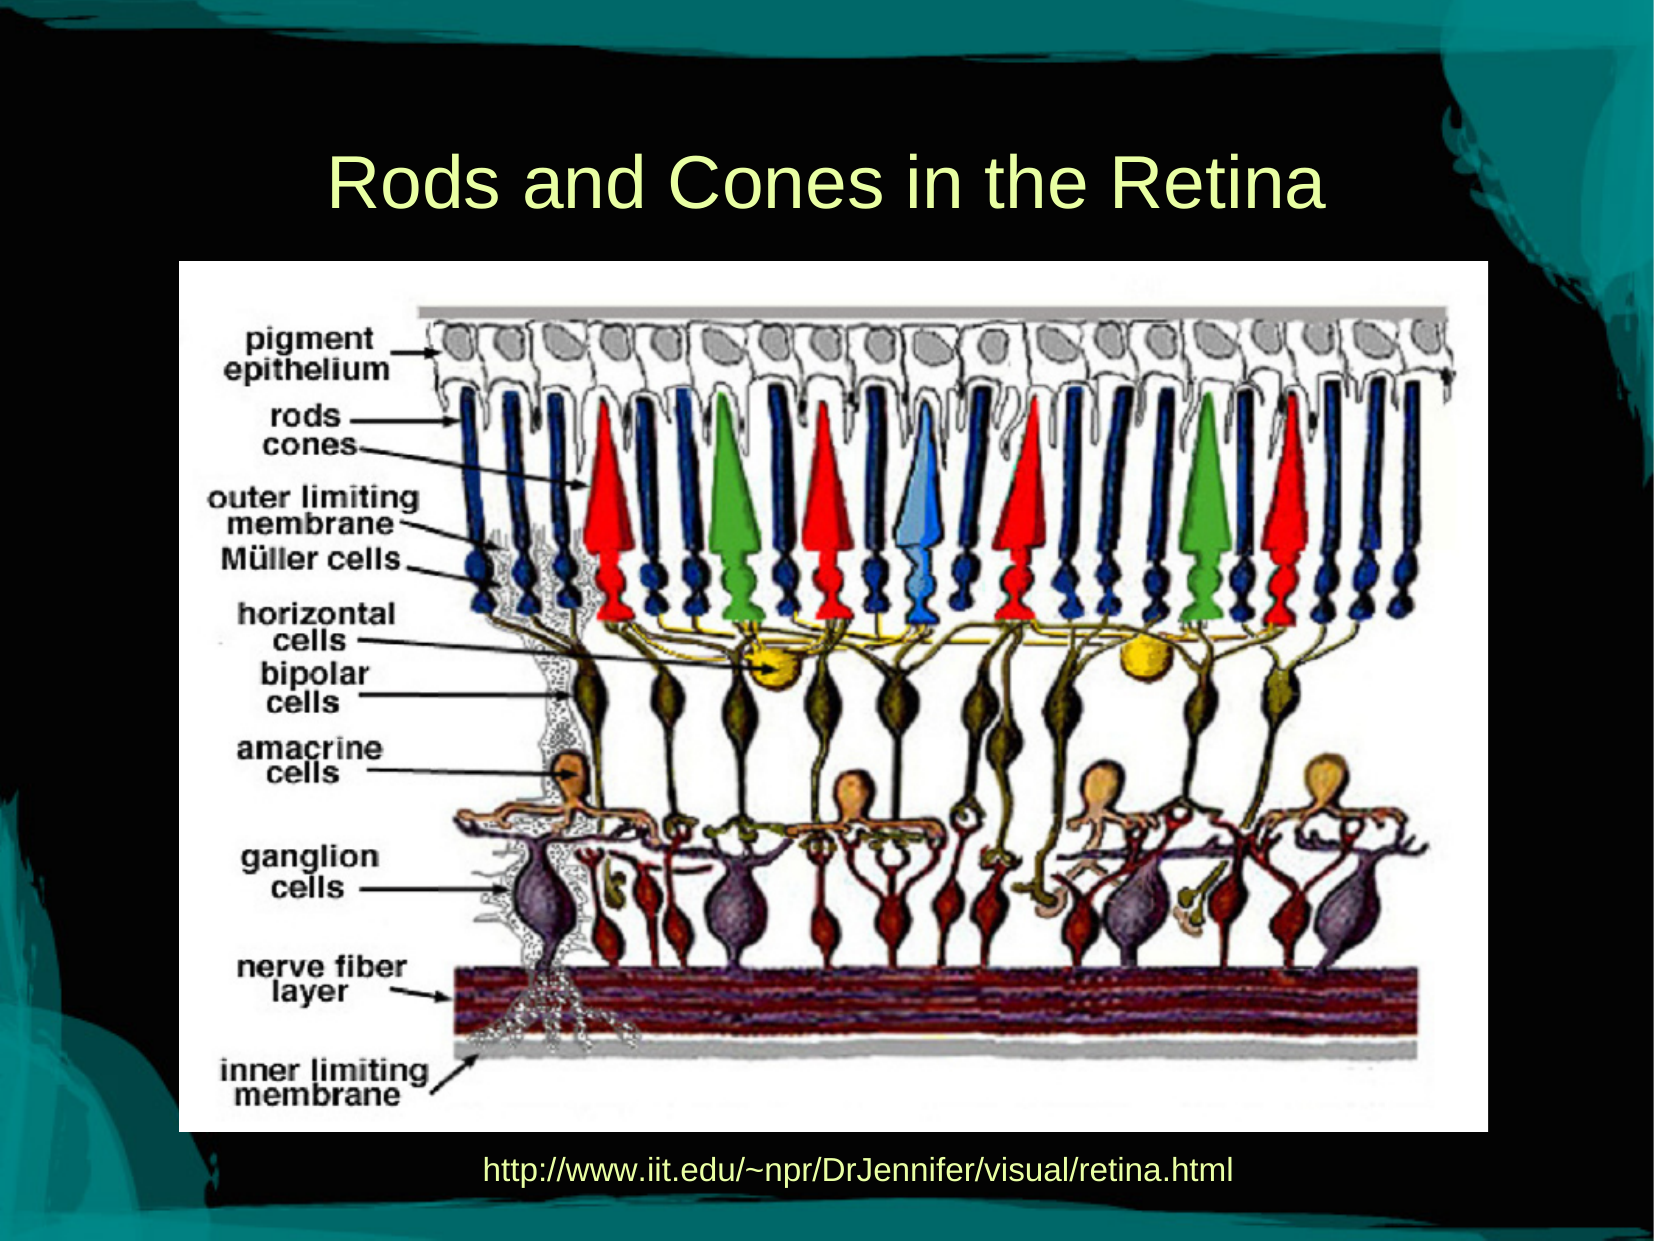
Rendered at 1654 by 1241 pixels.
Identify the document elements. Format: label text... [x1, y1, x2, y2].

title Rods and Cones in the Retina [96, 76, 1558, 290]
text_box http://www.iit.edu/~npr/DrJennifer/visual/retina.html [467, 1143, 1251, 1197]
picture [0, 0, 1654, 1241]
